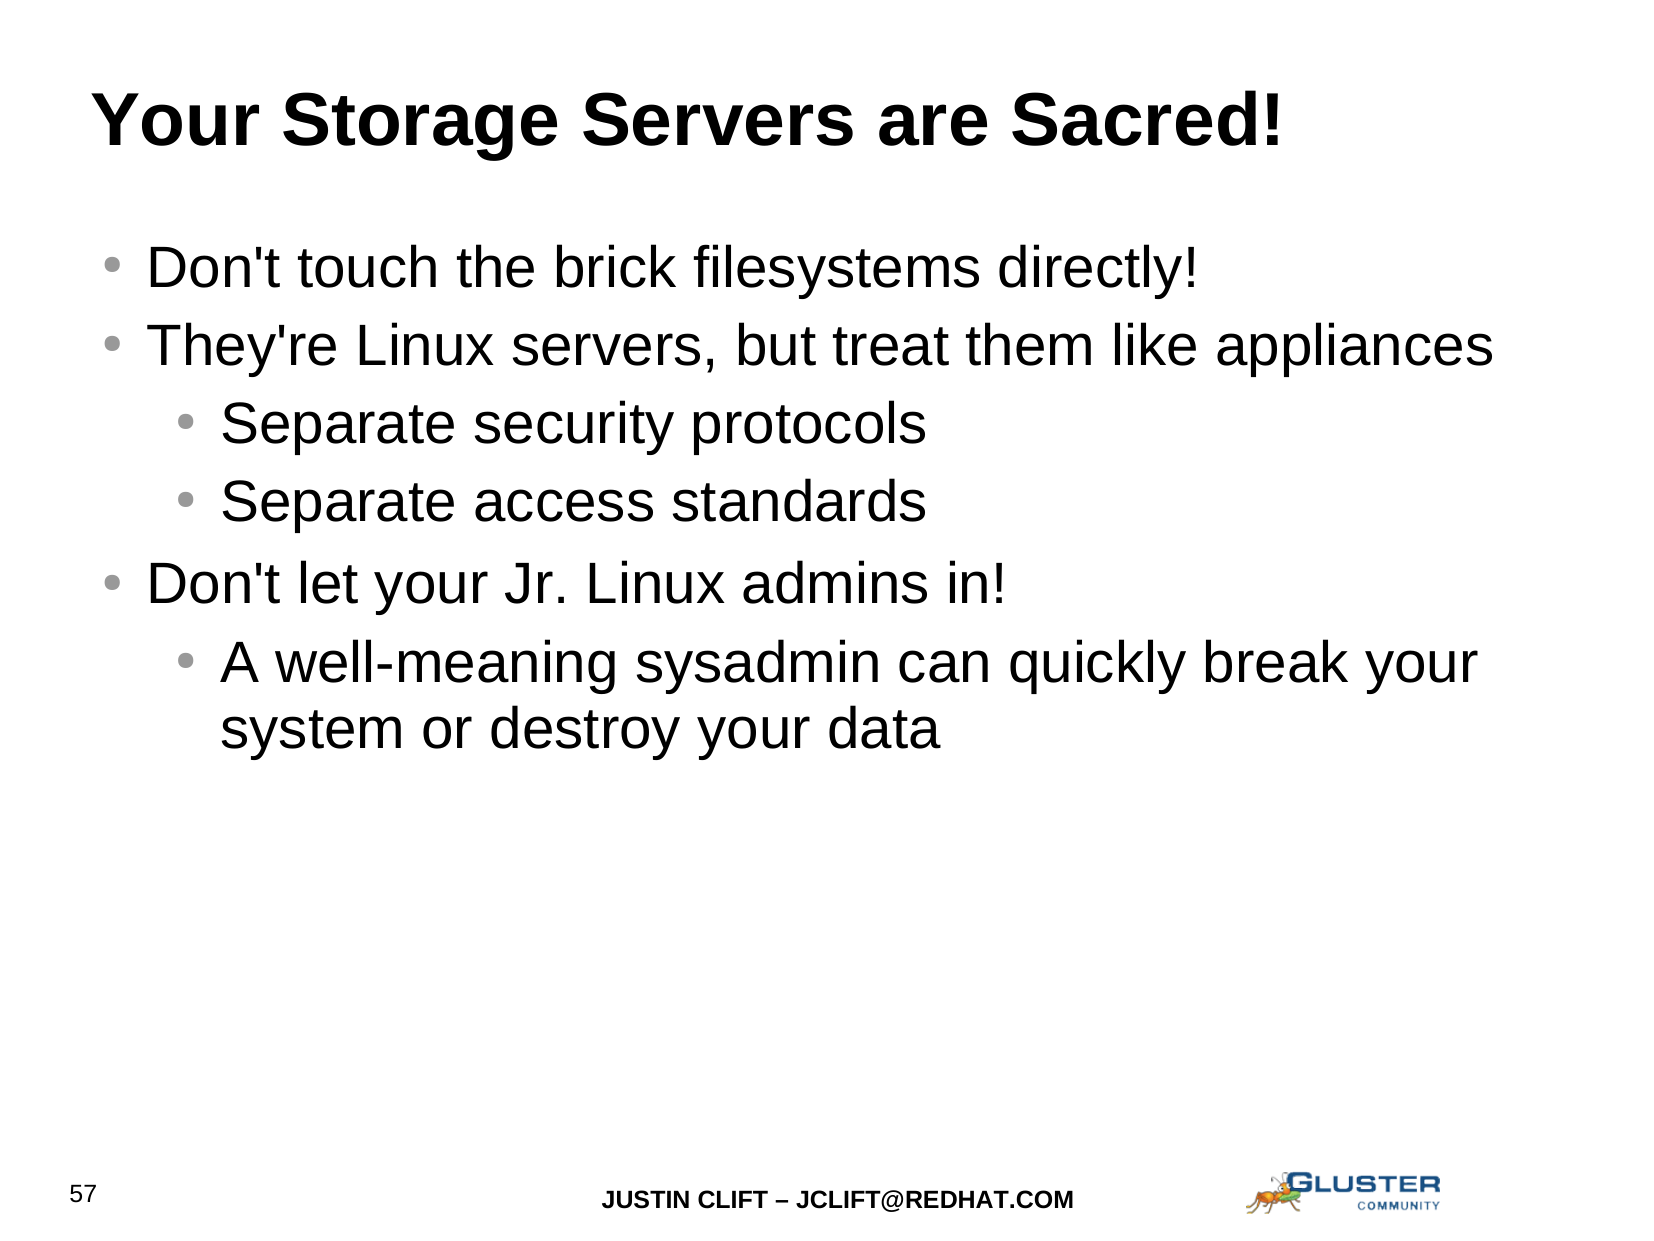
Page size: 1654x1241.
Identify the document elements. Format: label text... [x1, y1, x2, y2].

title Your Storage Servers are Sacred! [90, 15, 1579, 223]
list Don't touch the brick filesystems directly! They're Linux servers, but treat them like appliances Separate security protocols Separate access standards Don't let your Jr. Linux admins in! A well-meaning sysadmin can quickly break your system or destroy your data [86, 232, 1576, 1126]
picture [1246, 1170, 1440, 1215]
